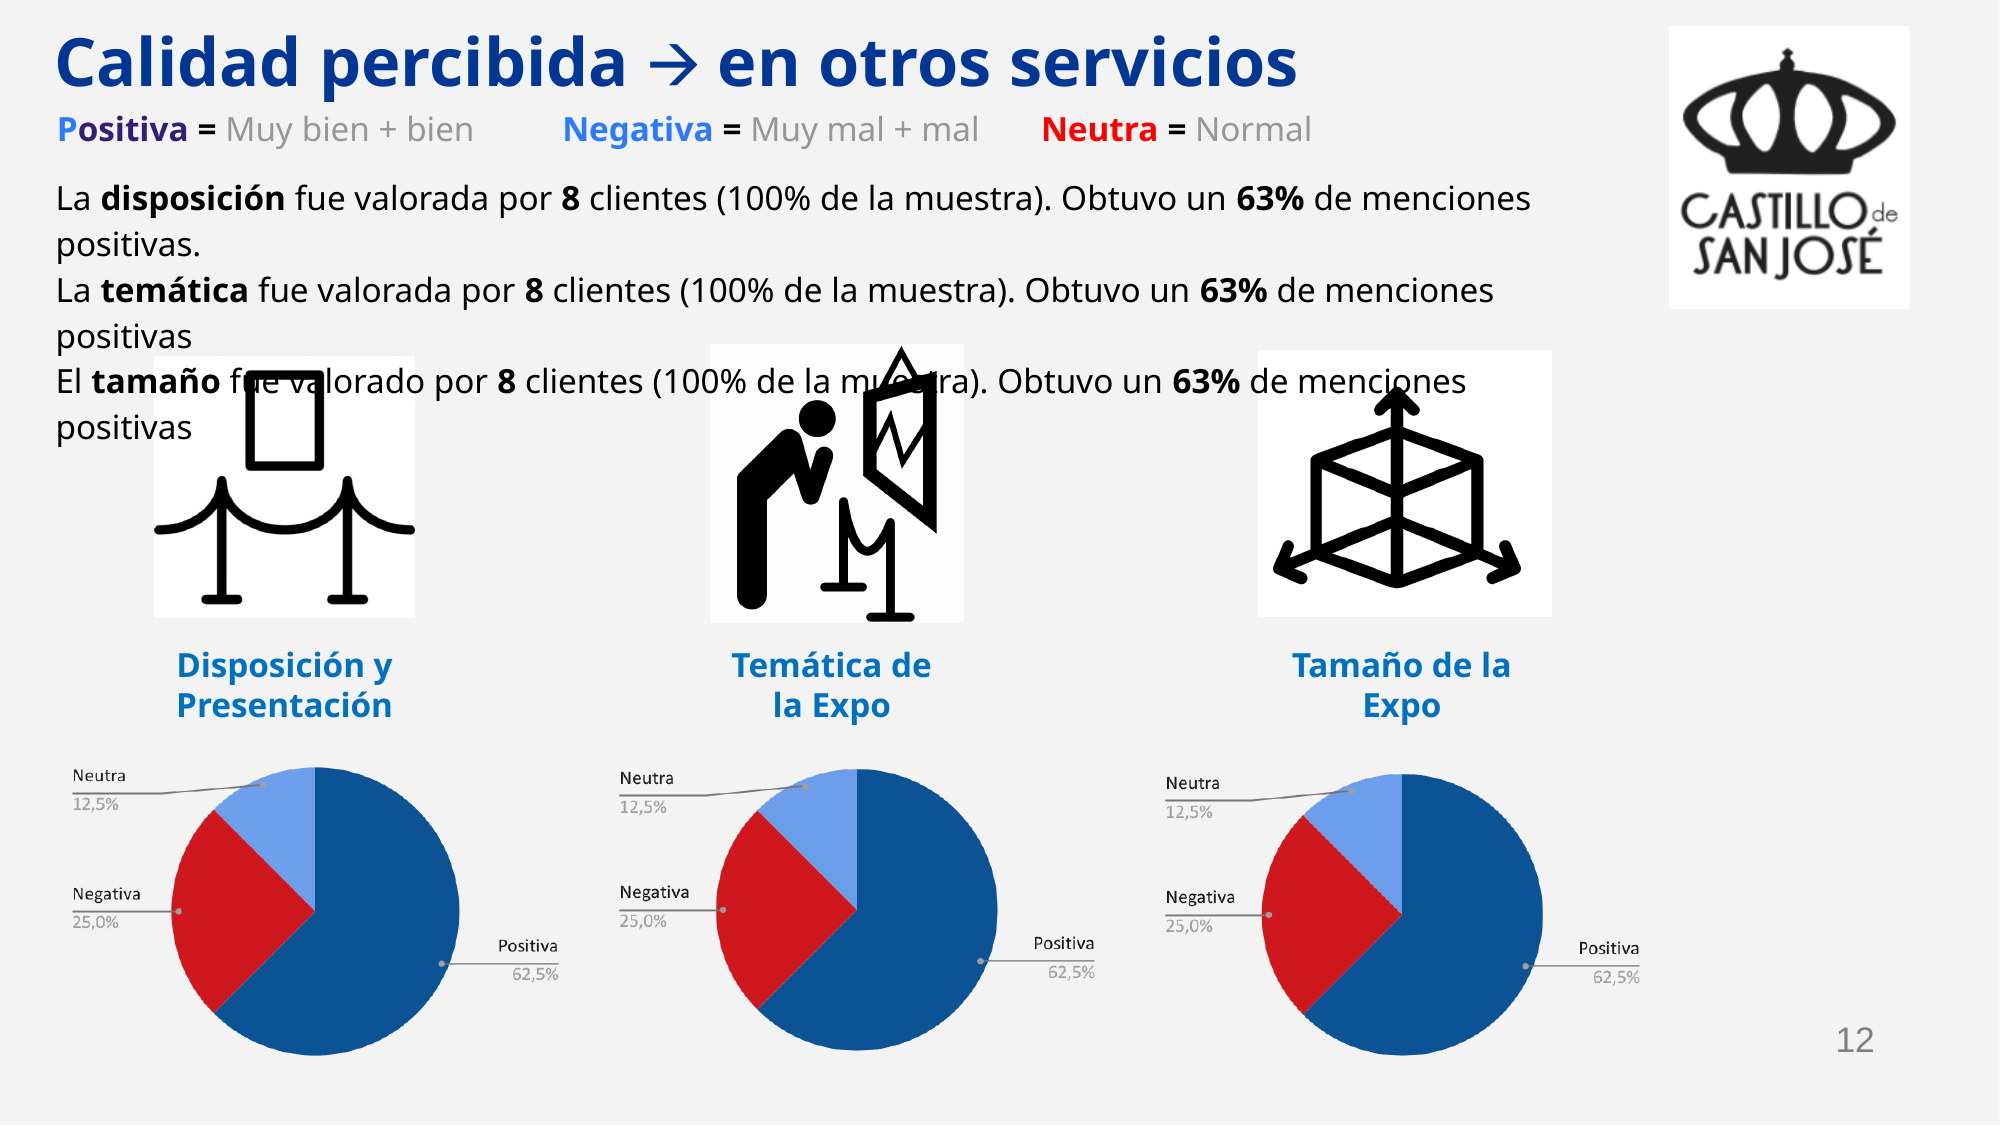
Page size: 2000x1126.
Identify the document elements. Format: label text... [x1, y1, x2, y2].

picture [410, 377, 415, 391]
picture [956, 384, 964, 391]
text_box Disposición y Presentación [154, 636, 415, 733]
picture [709, 344, 964, 623]
text_box La disposición fue valorada por 8 clientes (100% de la muestra). Obtuvo un 63% de menciones positivas. La temática fue valorada por 8 clientes (100% de la muestra). Obtuvo un 63% de menciones positivas El tamaño fue valorado por 8 clientes (100% de la muestra). Obtuvo un 63% de menciones positivas [40, 156, 1623, 309]
picture [603, 753, 1110, 1066]
picture [1668, 26, 1910, 309]
picture [154, 356, 415, 618]
picture [1149, 758, 1655, 1071]
text_box Calidad percibida 🡪 en otros servicios [54, 0, 1374, 120]
text_box Tamaño de la Expo [1268, 636, 1536, 733]
text_box Temática de la Expo [703, 636, 961, 733]
picture [1258, 377, 1264, 391]
picture [709, 371, 714, 391]
text_box Positiva = Muy bien + bien Negativa = Muy mal + mal Neutra = Normal [56, 100, 1402, 156]
picture [56, 751, 574, 1071]
slide_number <number> [1655, 1008, 1894, 1069]
picture [1258, 350, 1552, 617]
